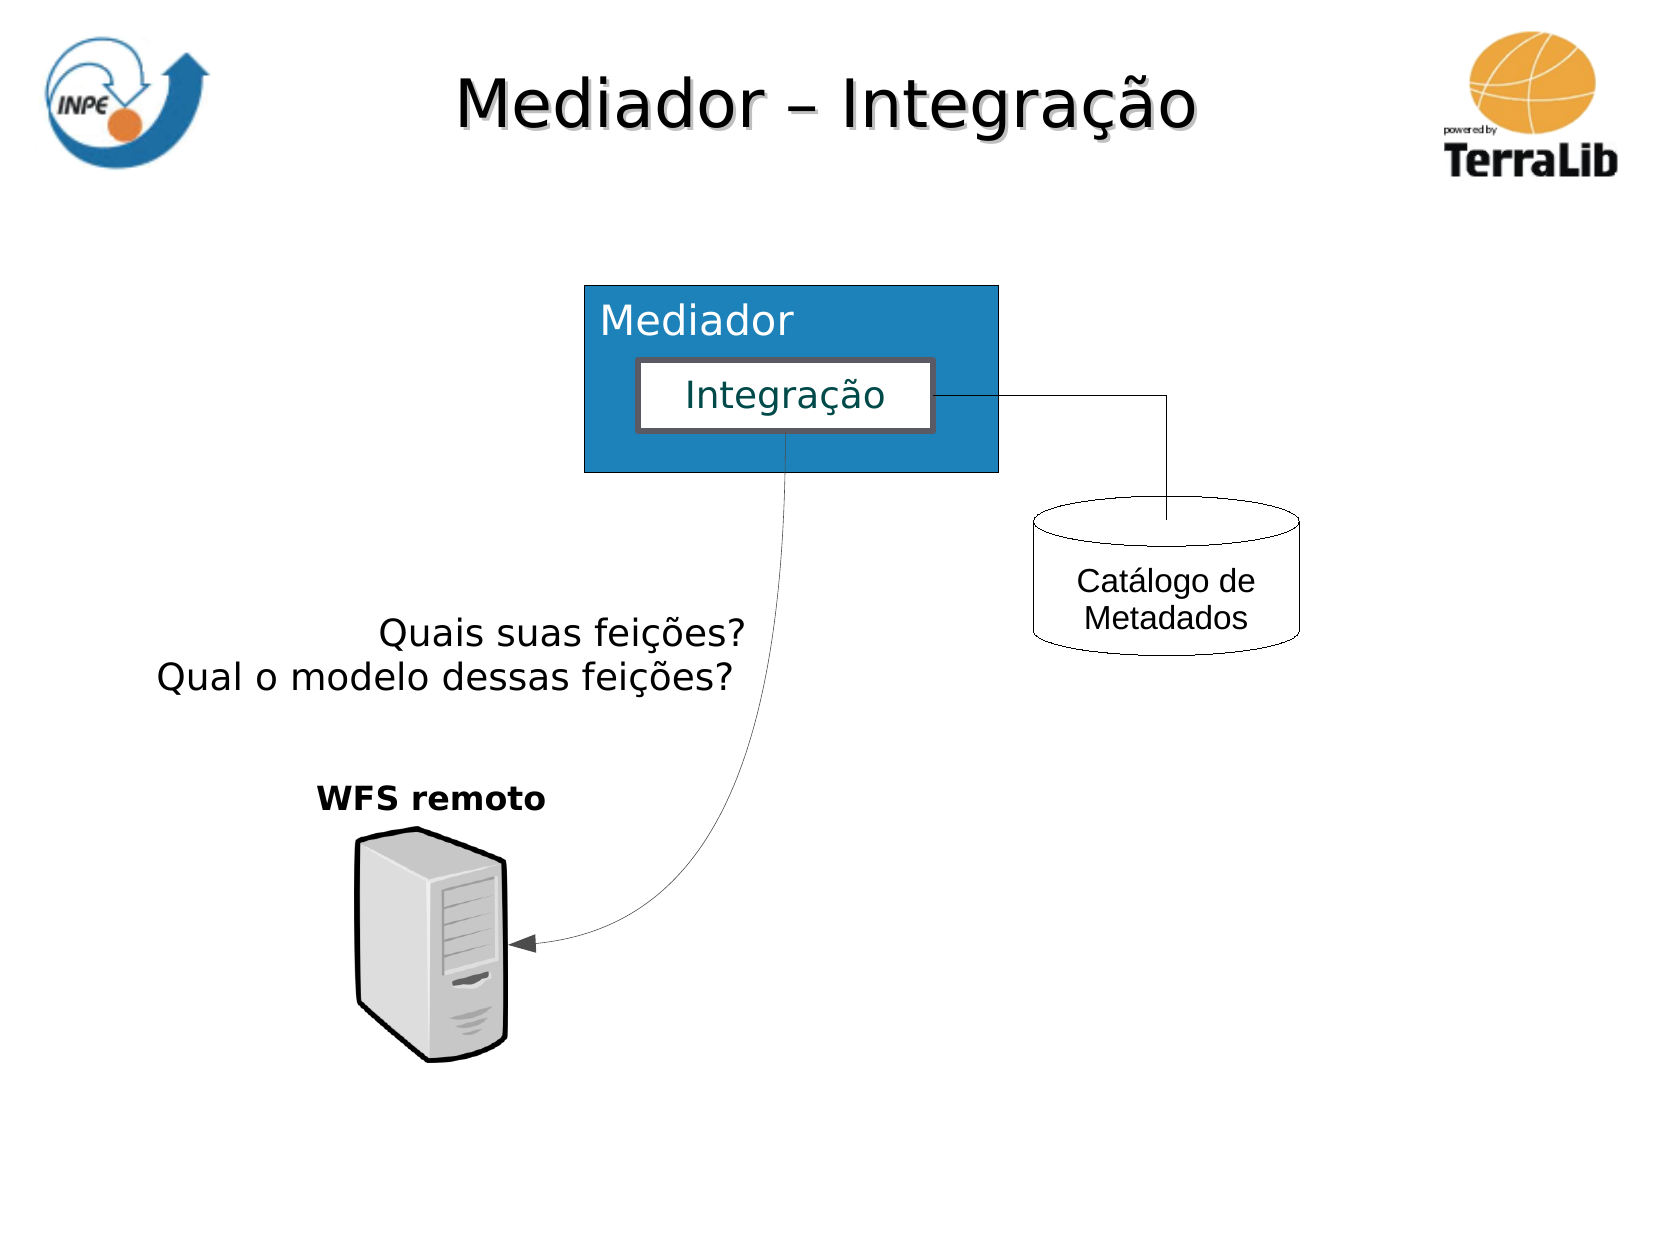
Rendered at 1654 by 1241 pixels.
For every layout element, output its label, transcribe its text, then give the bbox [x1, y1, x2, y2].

text_box Integração [637, 360, 934, 432]
picture [35, 29, 220, 178]
text_box Catálogo de Metadados [1033, 496, 1300, 656]
picture [1443, 29, 1619, 178]
text_box Mediador [584, 285, 999, 473]
title Mediador – Integração [206, 33, 1447, 176]
text_box Quais suas feições? Qual o modelo dessas feições? [141, 572, 762, 739]
picture [354, 826, 508, 1063]
text_box Mediador [786, 396, 999, 473]
